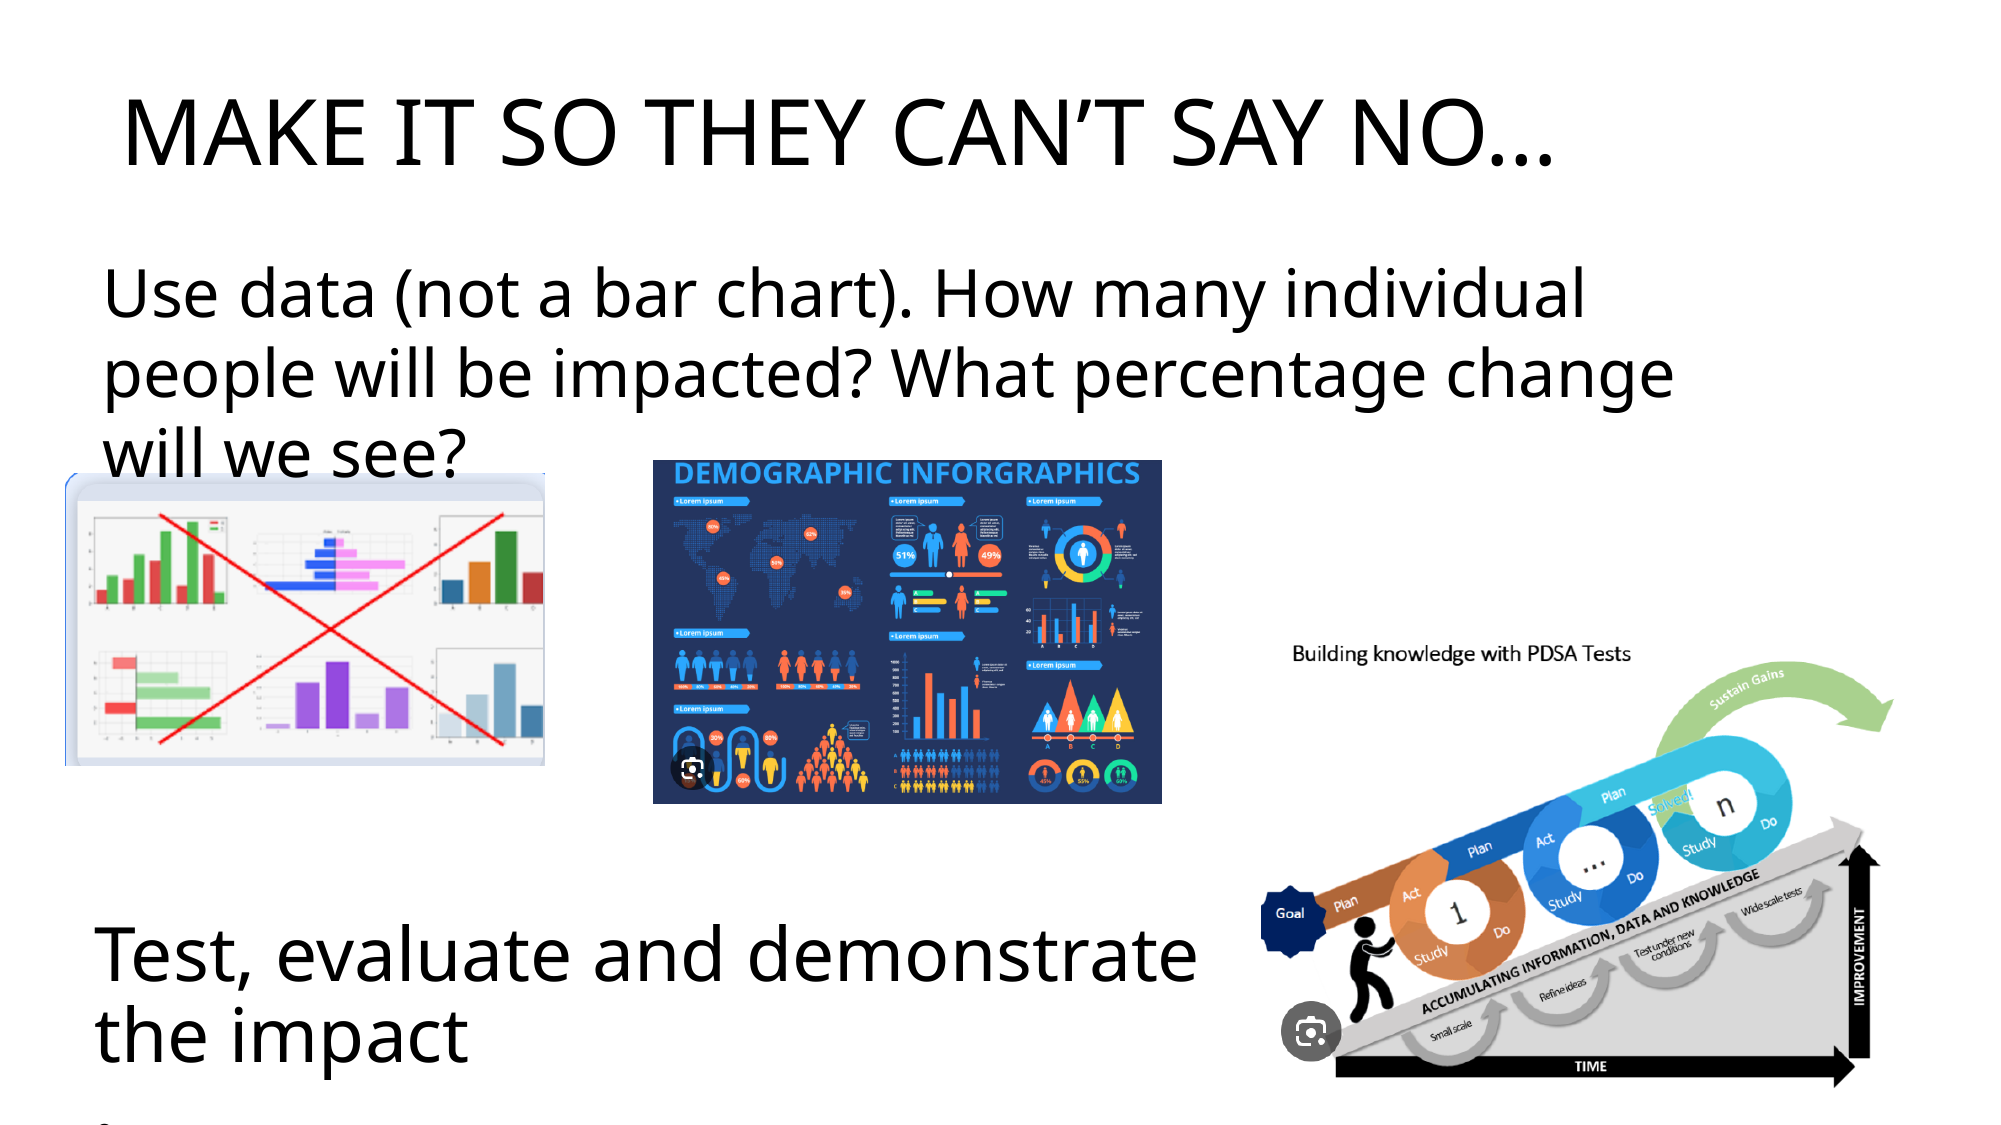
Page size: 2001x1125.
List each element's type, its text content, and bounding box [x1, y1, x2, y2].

title MAKE IT SO THEY CAN’T SAY NO… [105, 26, 1831, 245]
list Test, evaluate and demonstrate the impact [79, 908, 1227, 1099]
picture [65, 473, 545, 766]
picture [1261, 630, 1903, 1094]
picture [653, 460, 1162, 804]
text_box Use data (not a bar chart). How many individual people will be impacted? What percentage change will we see? [87, 243, 1787, 466]
